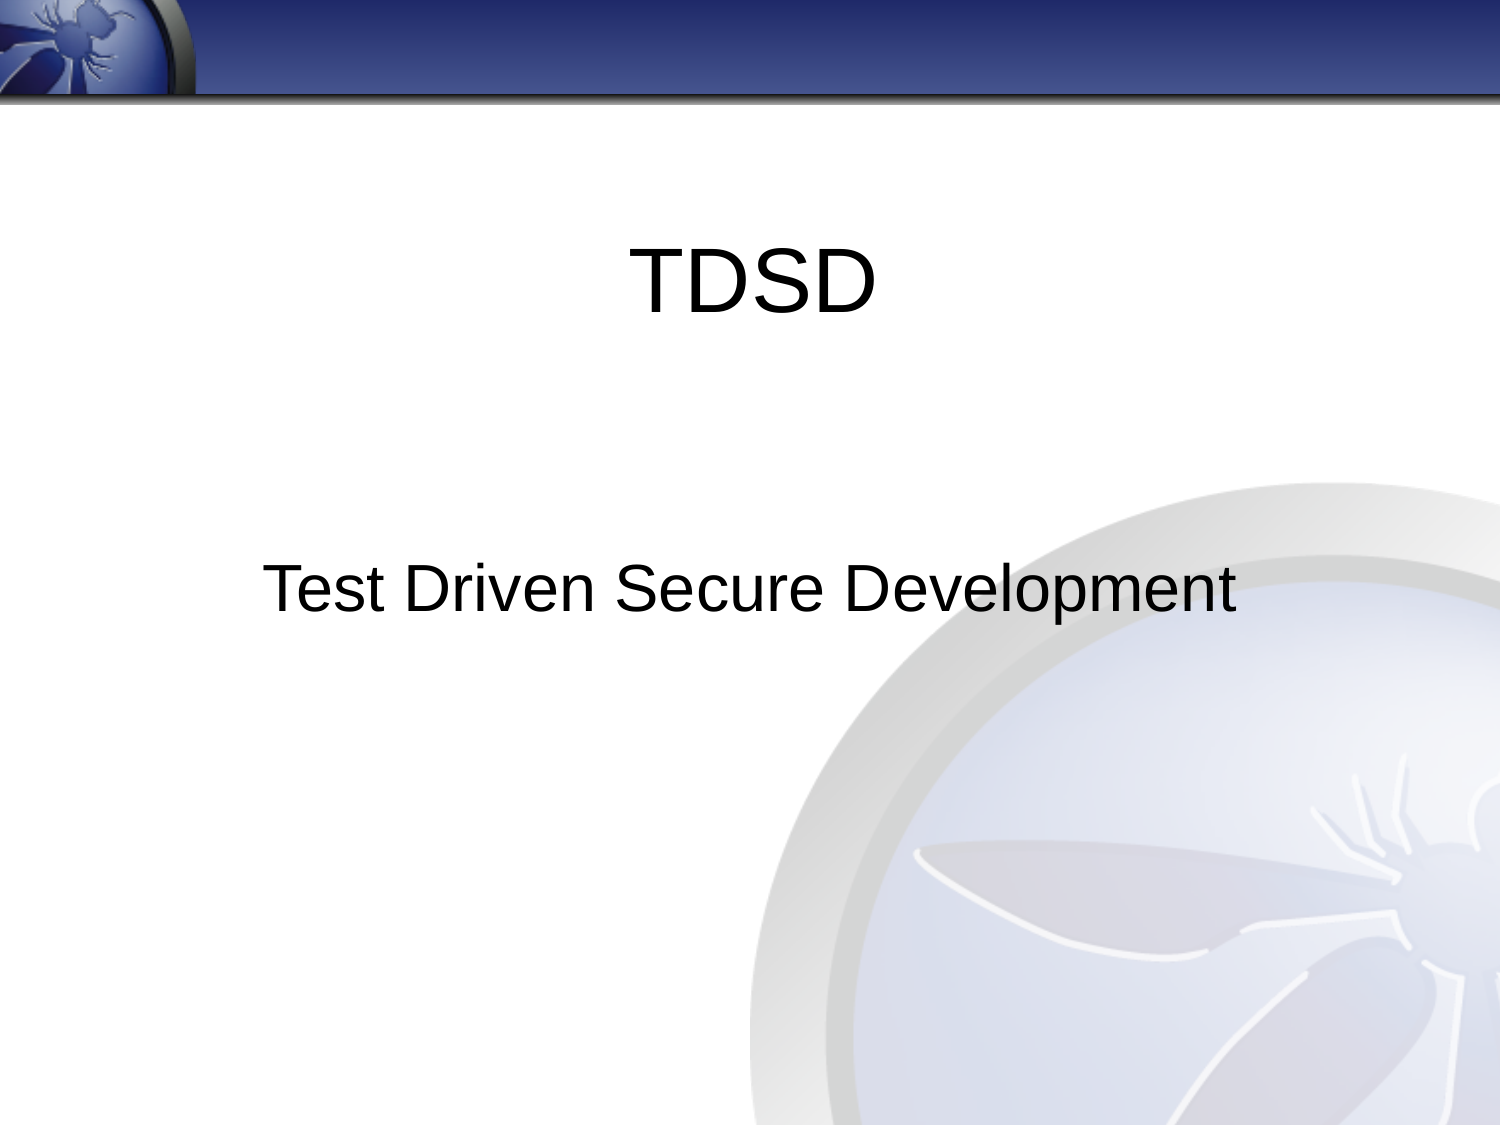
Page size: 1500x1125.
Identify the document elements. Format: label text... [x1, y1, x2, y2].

title TDSD [78, 187, 1429, 374]
picture [0, 0, 198, 95]
picture [750, 479, 1500, 1125]
subtitle Test Driven Secure Development [75, 262, 1426, 916]
